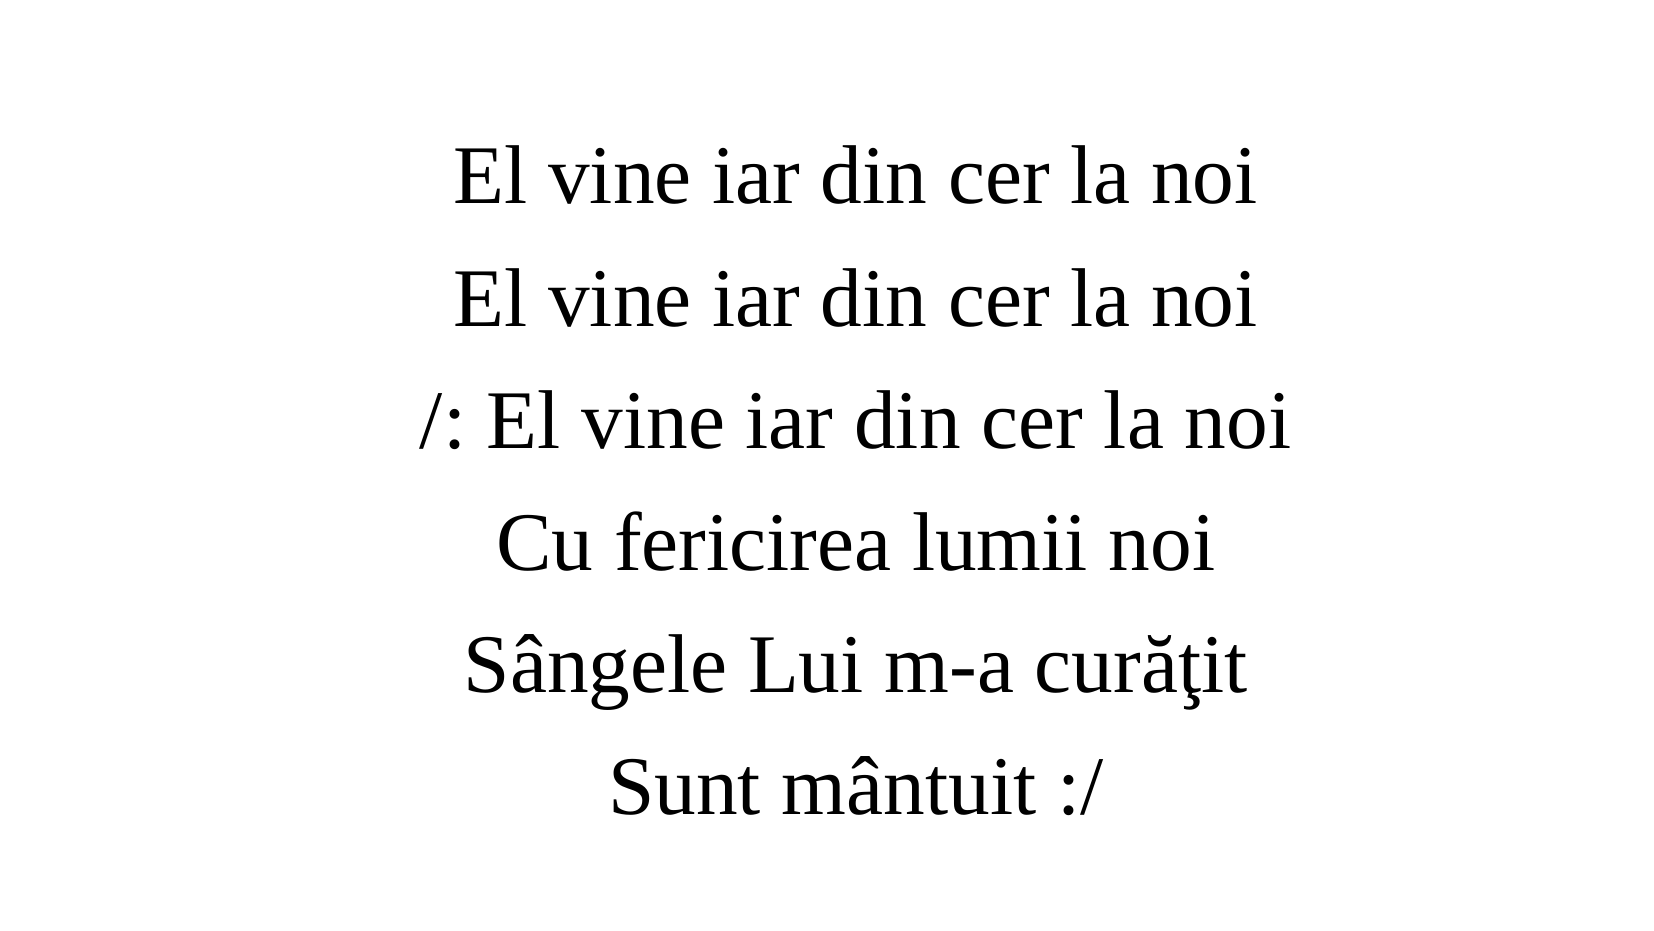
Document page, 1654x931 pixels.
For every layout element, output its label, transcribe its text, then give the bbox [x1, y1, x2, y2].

subtitle El vine iar din cer la noi El vine iar din cer la noi /: El vine iar din cer la noi Cu fericirea lumii noi Sângele Lui m-a curăţit Sunt mântuit :/ [153, 115, 1560, 837]
